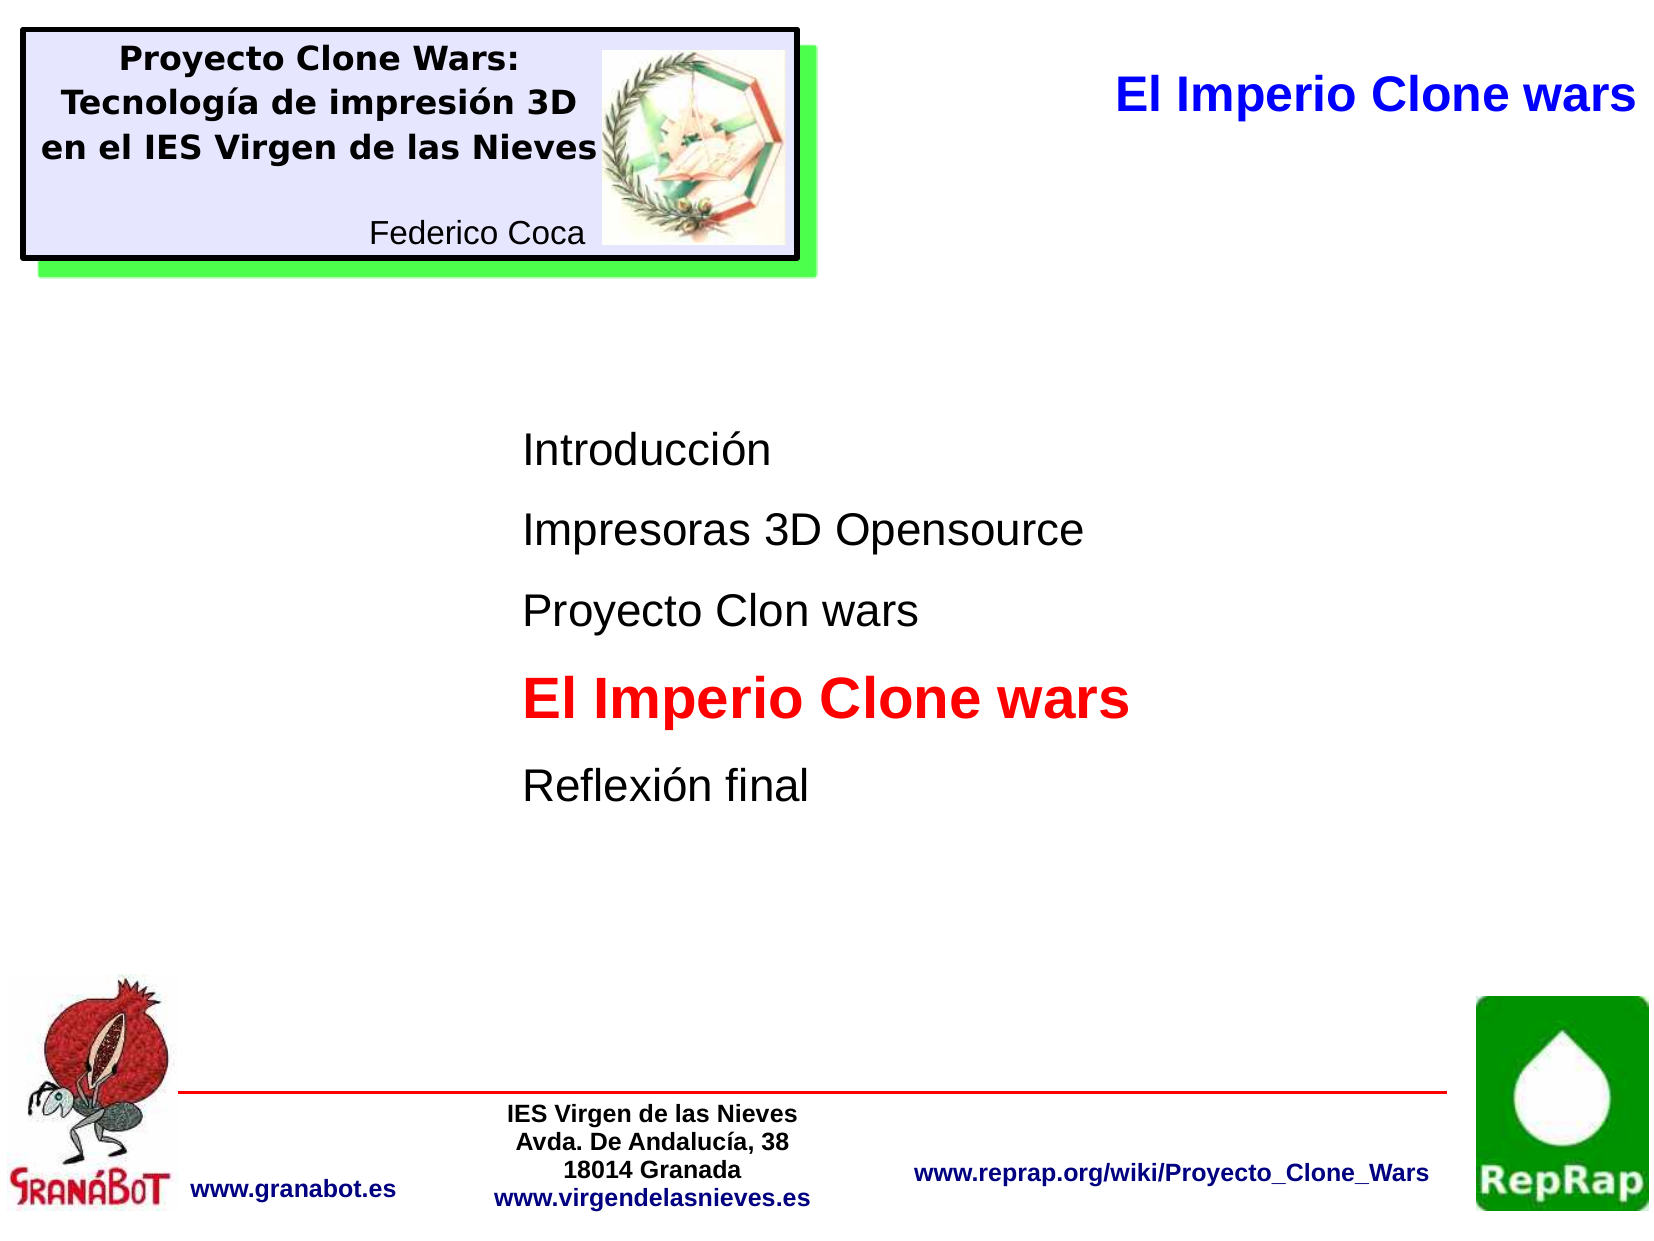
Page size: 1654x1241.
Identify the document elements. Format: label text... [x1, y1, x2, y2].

text_box IES Virgen de las Nieves Avda. De Andalucía, 38 18014 Granada www.virgendelasnieves.es [479, 1092, 827, 1223]
text_box Proyecto Clone Wars: Tecnología de impresión 3D en el IES Virgen de las Nieves [23, 29, 798, 259]
picture [7, 974, 178, 1211]
text_box Introducción Impresoras 3D Opensource Proyecto Clon wars El Imperio Clone wars Reflexión final [507, 416, 1147, 820]
text_box Federico Coca [354, 206, 601, 259]
text_box www.granabot.es [178, 1167, 414, 1211]
text_box www.reprap.org/wiki/Proyecto_Clone_Wars [899, 1151, 1447, 1196]
picture [602, 50, 786, 245]
picture [1476, 996, 1649, 1211]
text_box El Imperio Clone wars [1100, 59, 1654, 131]
